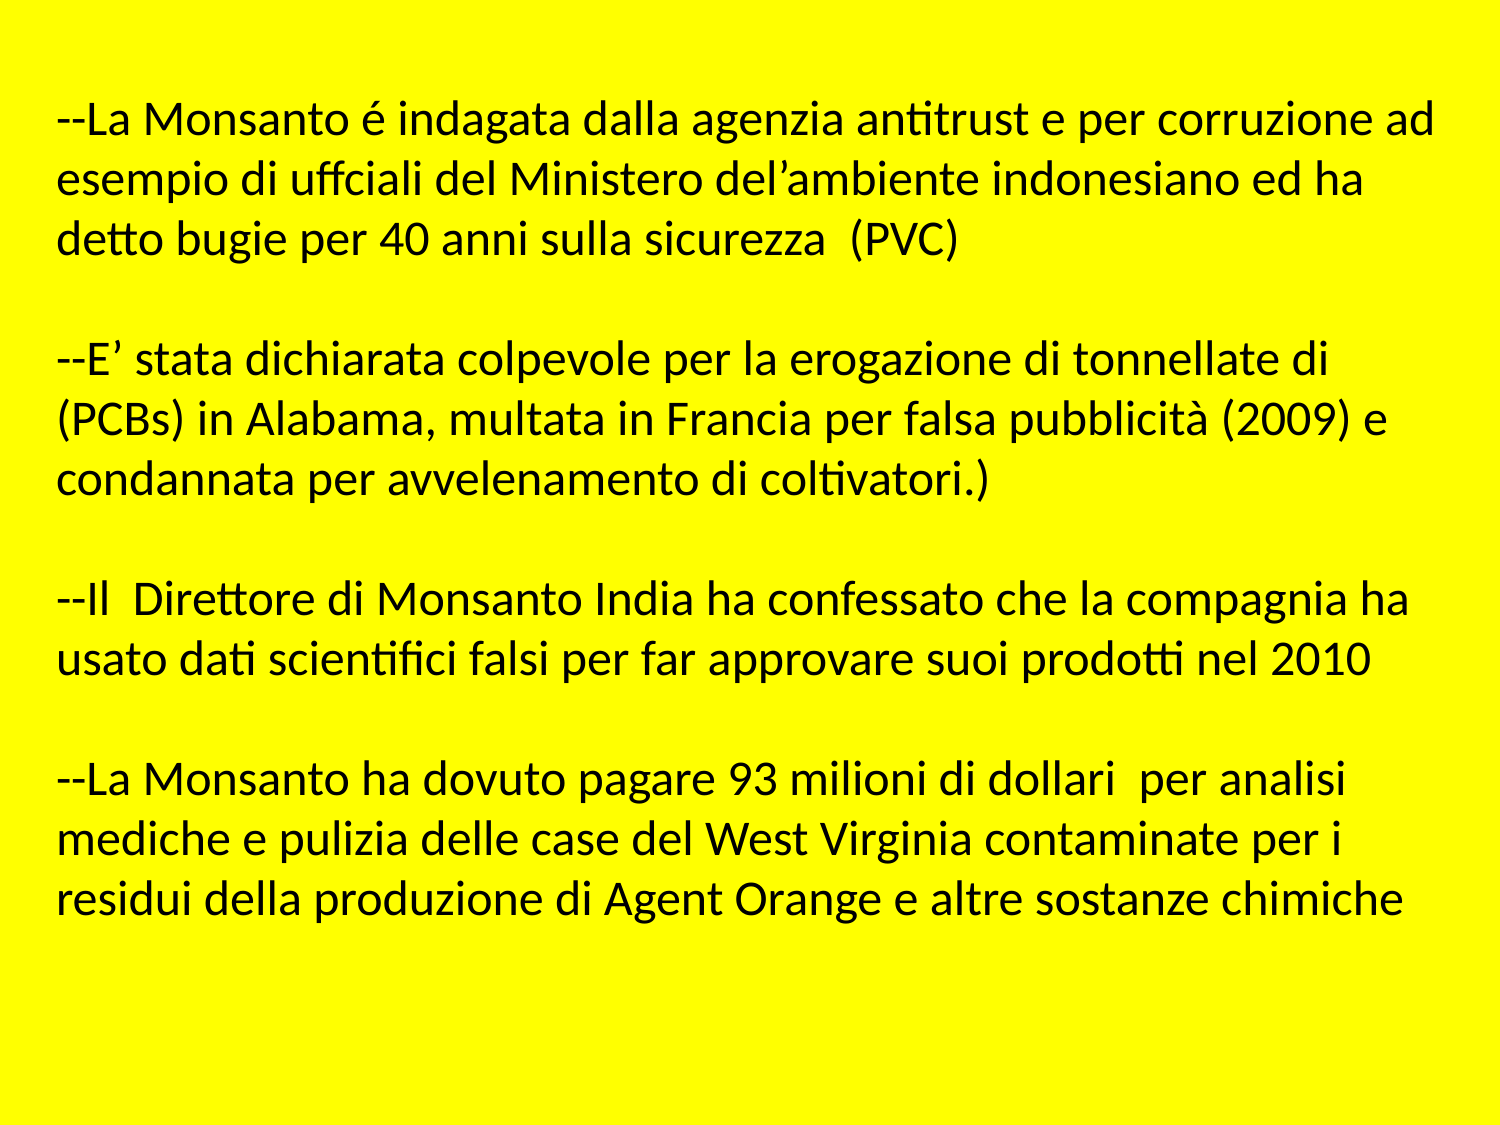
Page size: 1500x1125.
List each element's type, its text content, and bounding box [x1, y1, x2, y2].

text_box --La Monsanto é indagata dalla agenzia antitrust e per corruzione ad esempio di uffciali del Ministero del’ambiente indonesiano ed ha detto bugie per 40 anni sulla sicurezza (PVC) --E’ stata dichiarata colpevole per la erogazione di tonnellate di (PCBs) in Alabama, multata in Francia per falsa pubblicità (2009) e condannata per avvelenamento di coltivatori.) --Il Direttore di Monsanto India ha confessato che la compagnia ha usato dati scientifici falsi per far approvare suoi prodotti nel 2010 --La Monsanto ha dovuto pagare 93 milioni di dollari per analisi mediche e pulizia delle case del West Virginia contaminate per i residui della produzione di Agent Orange e altre sostanze chimiche [41, 78, 1483, 1023]
